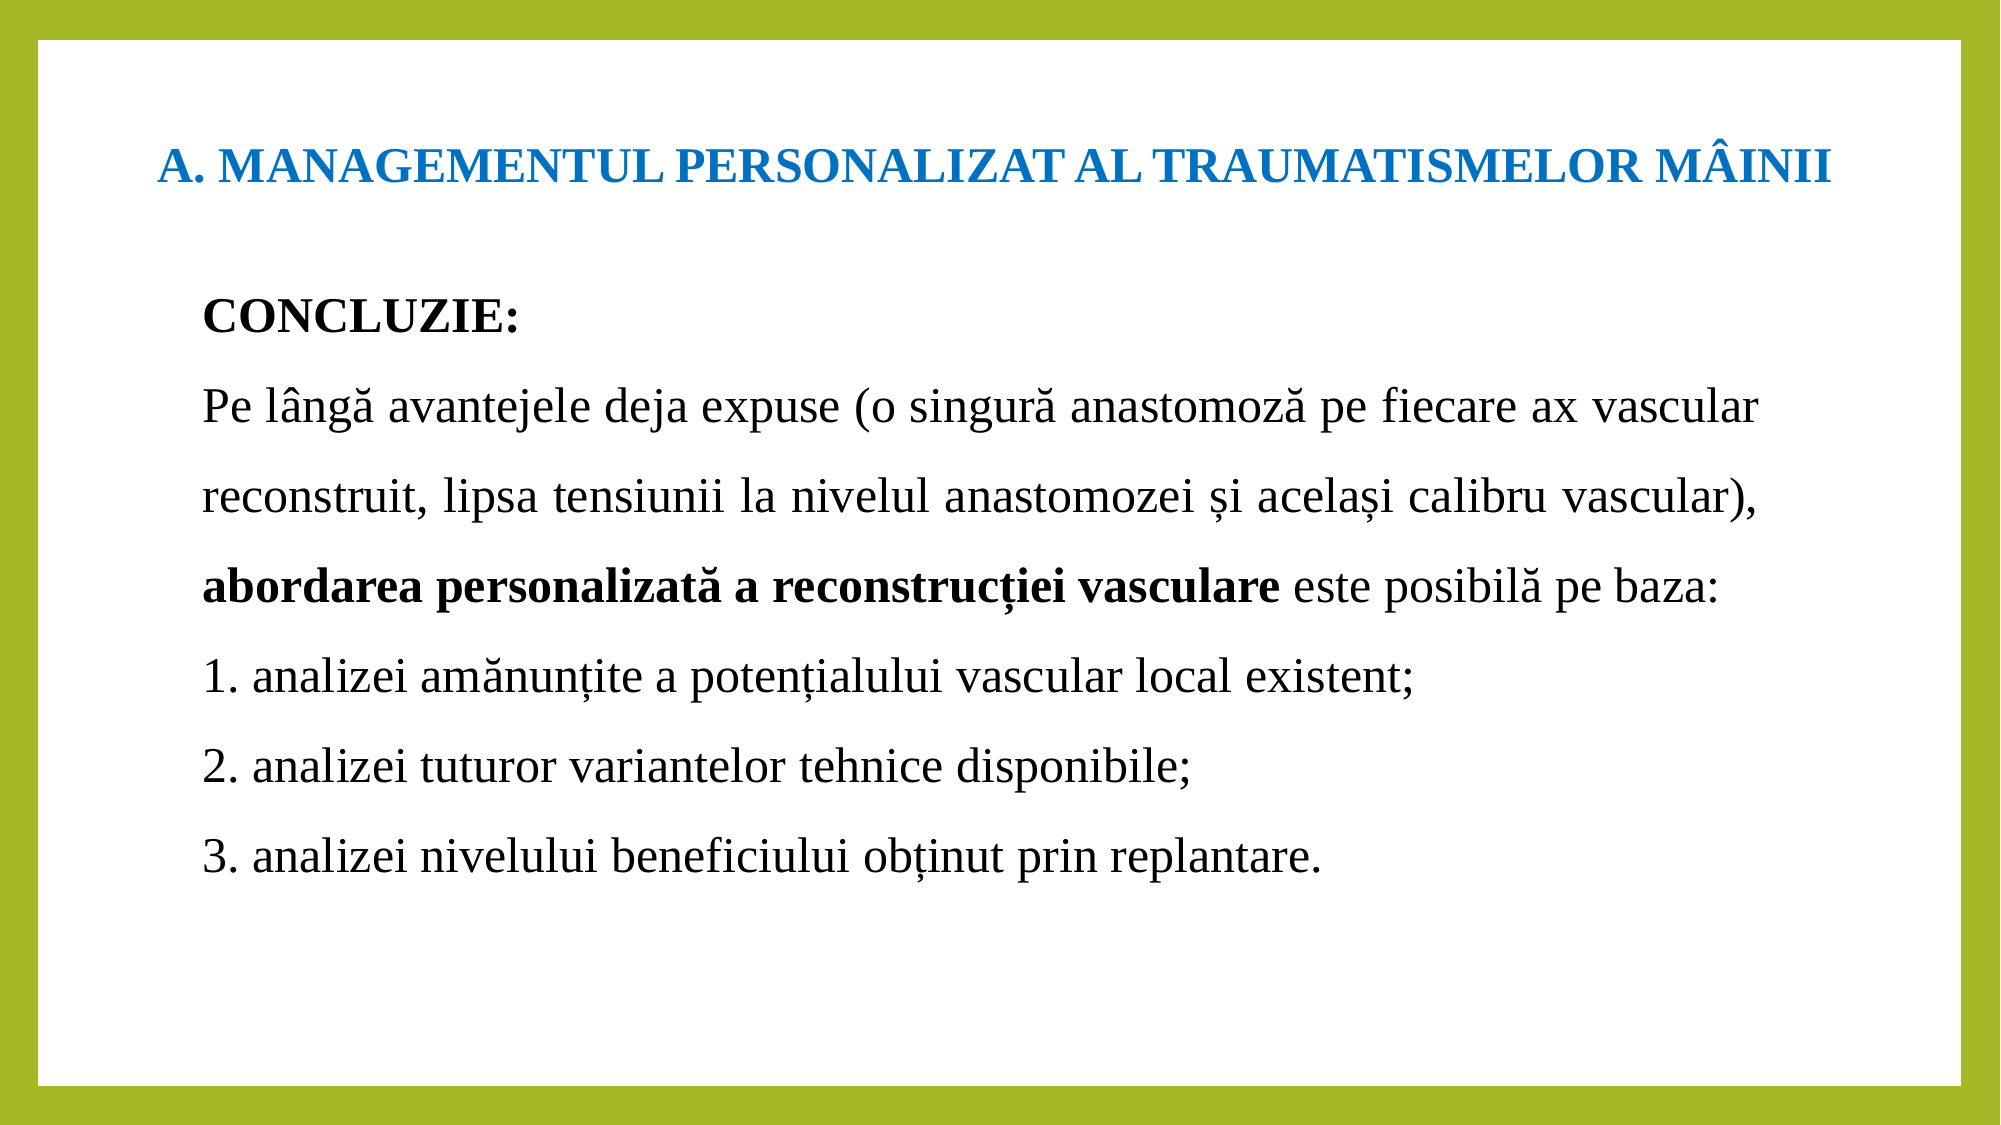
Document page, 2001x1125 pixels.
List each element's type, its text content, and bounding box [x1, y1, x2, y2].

title A. MANAGEMENTUL PERSONALIZAT AL TRAUMATISMELOR MÂINII [142, 99, 1863, 323]
list CONCLUZIE: Pe lângă avantejele deja expuse (o singură anastomoză pe fiecare ax vascular reconstruit, lipsa tensiunii la nivelul anastomozei și același calibru vascular), abordarea personalizată a reconstrucției vasculare este posibilă pe baza: 1. analizei amănunțite a potențialului vascular local existent; 2. analizei tuturor variantelor tehnice disponibile; 3. analizei nivelului beneficiului obținut prin replantare. [187, 244, 1808, 1059]
